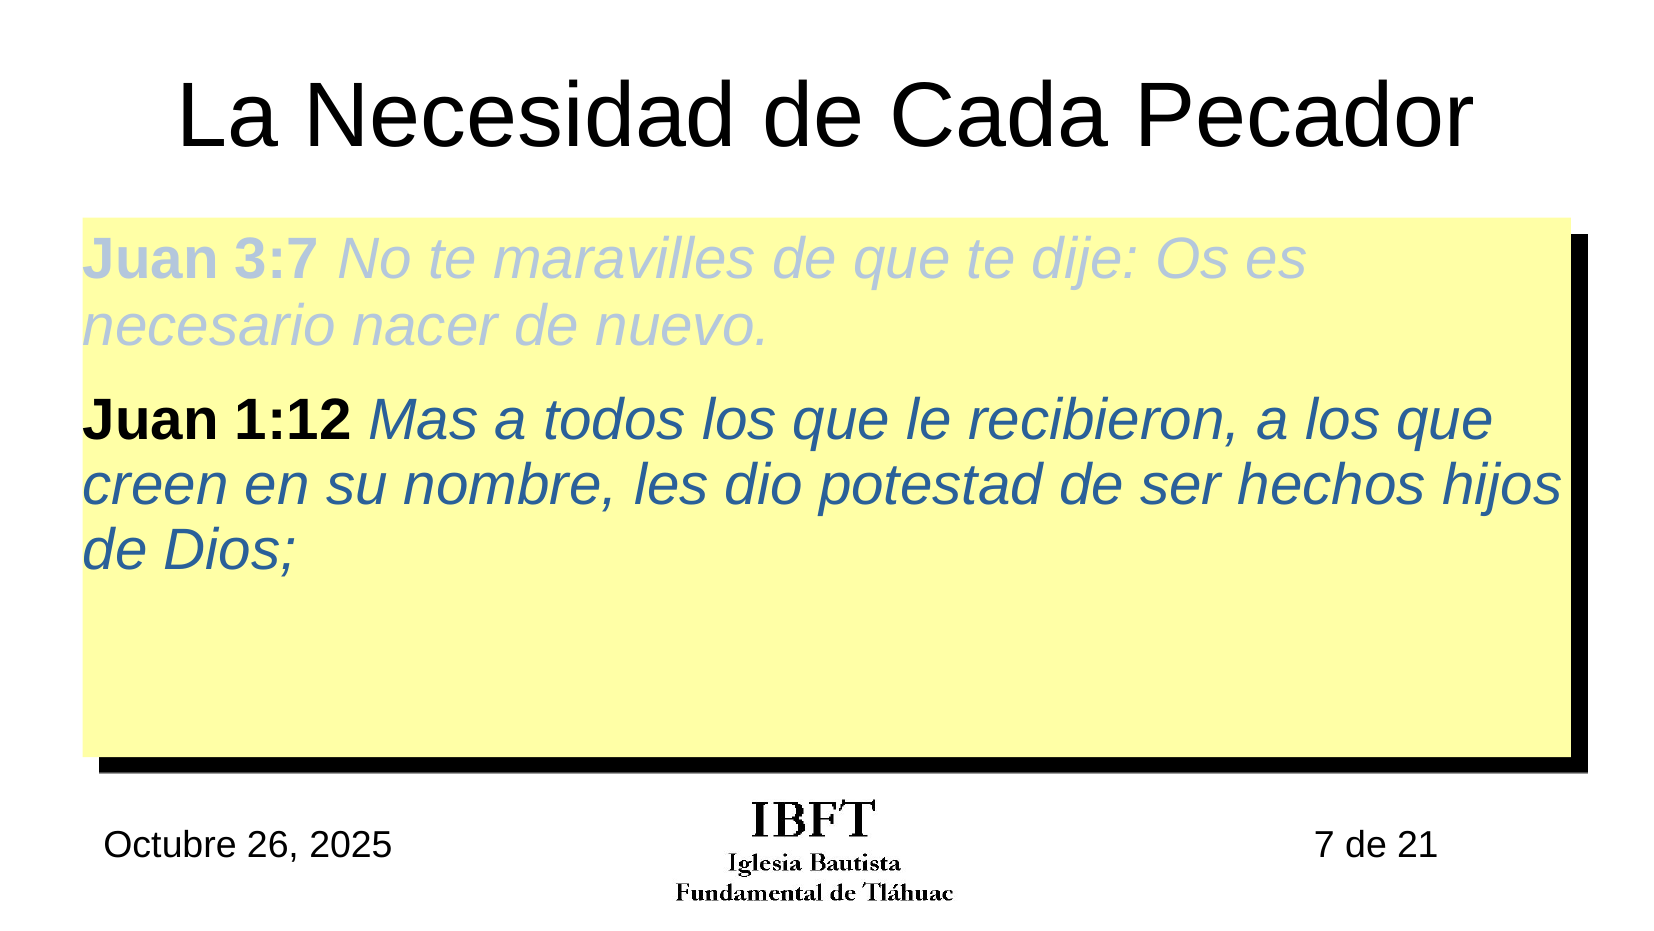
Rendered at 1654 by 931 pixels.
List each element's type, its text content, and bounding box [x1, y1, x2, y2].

text_box <number> de 21 [1299, 816, 1565, 916]
list Juan 3:7 No te maravilles de que te dije: Os es necesario nacer de nuevo. Juan 1:12 Mas a todos los que le recibieron, a los que creen en su nombre, les dio potestad de ser hechos hijos de Dios; [82, 217, 1571, 758]
text_box Octubre 26, 2025 [88, 816, 414, 876]
title La Necesidad de Cada Pecador [82, 37, 1571, 193]
picture [649, 787, 970, 913]
